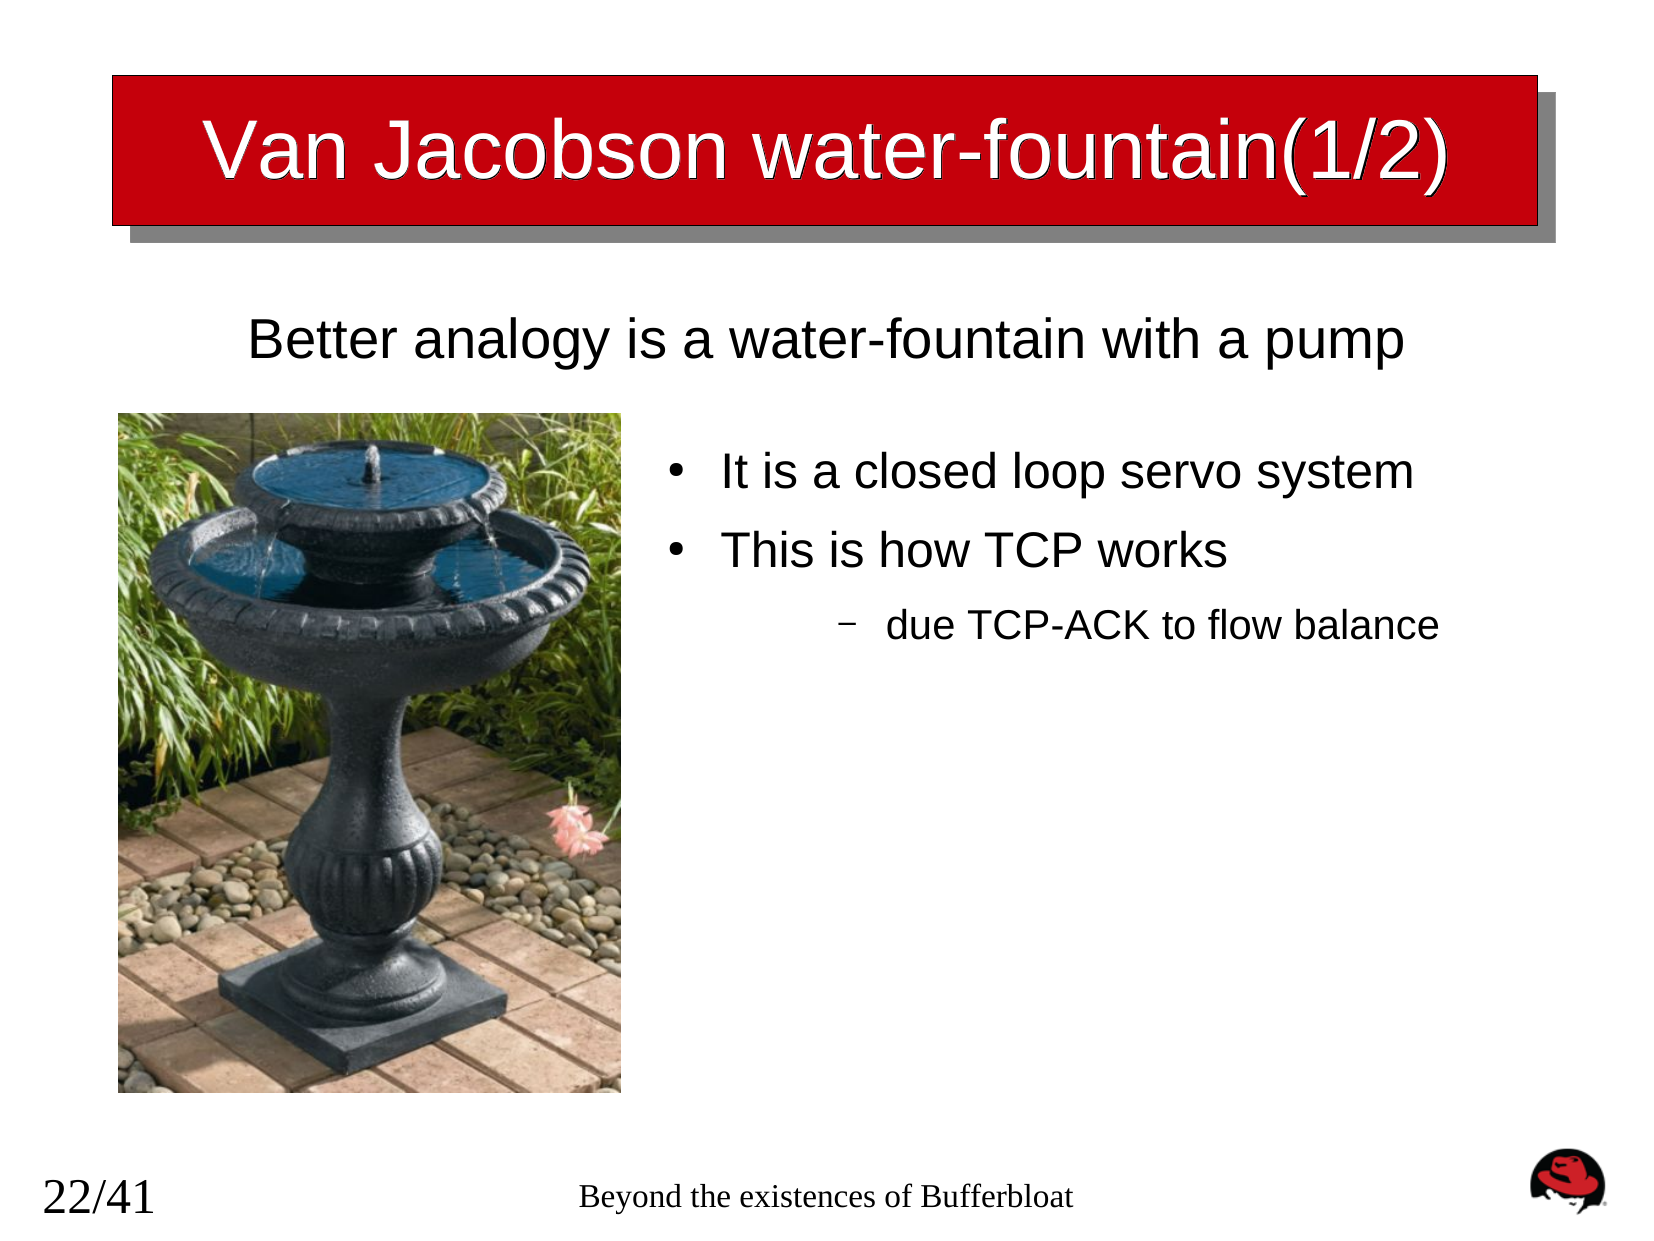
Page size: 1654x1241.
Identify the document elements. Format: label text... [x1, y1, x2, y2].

title Van Jacobson water-fountain(1/2) [116, 75, 1538, 226]
picture [1529, 1146, 1613, 1224]
picture [118, 413, 621, 1093]
list It is a closed loop servo system This is how TCP works due TCP-ACK to flow balance [649, 442, 1565, 1126]
list Better analogy is a water-fountain with a pump [109, 307, 1544, 414]
